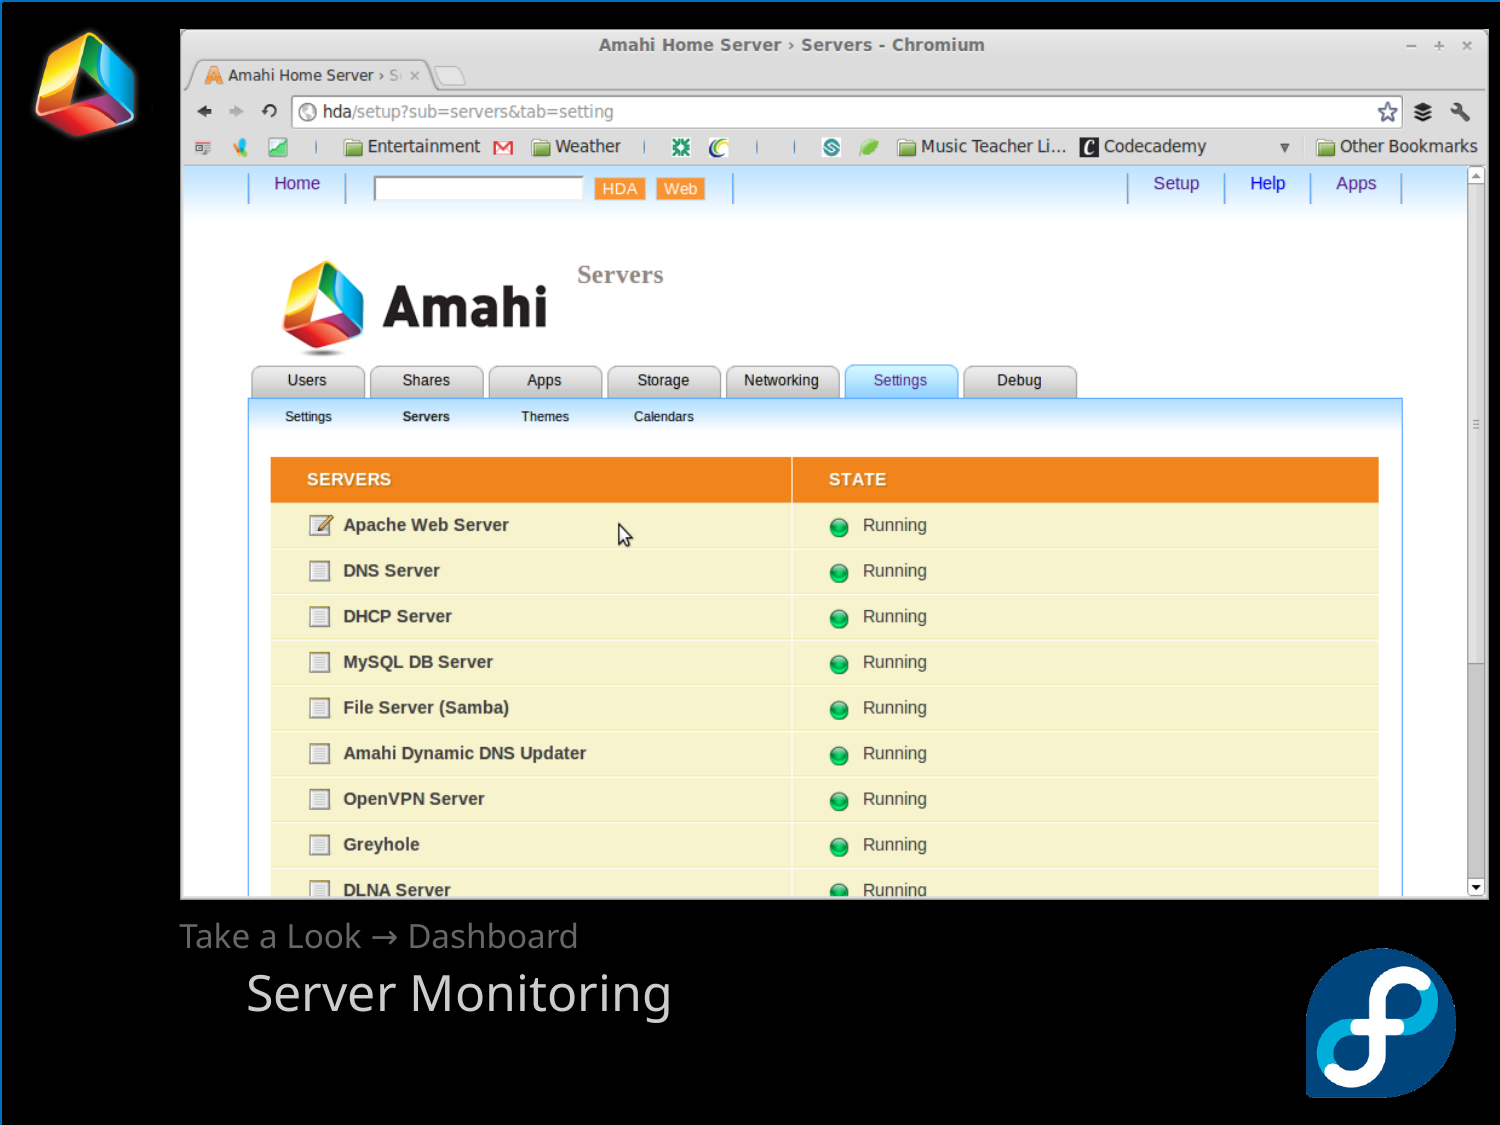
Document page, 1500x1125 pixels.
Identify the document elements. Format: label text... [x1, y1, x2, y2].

text_box [0, 0, 1500, 1125]
picture [9, 26, 153, 158]
picture [1306, 948, 1456, 1099]
picture [180, 29, 1489, 901]
text_box Take a Look → Dashboard Server Monitoring [156, 905, 1207, 1061]
